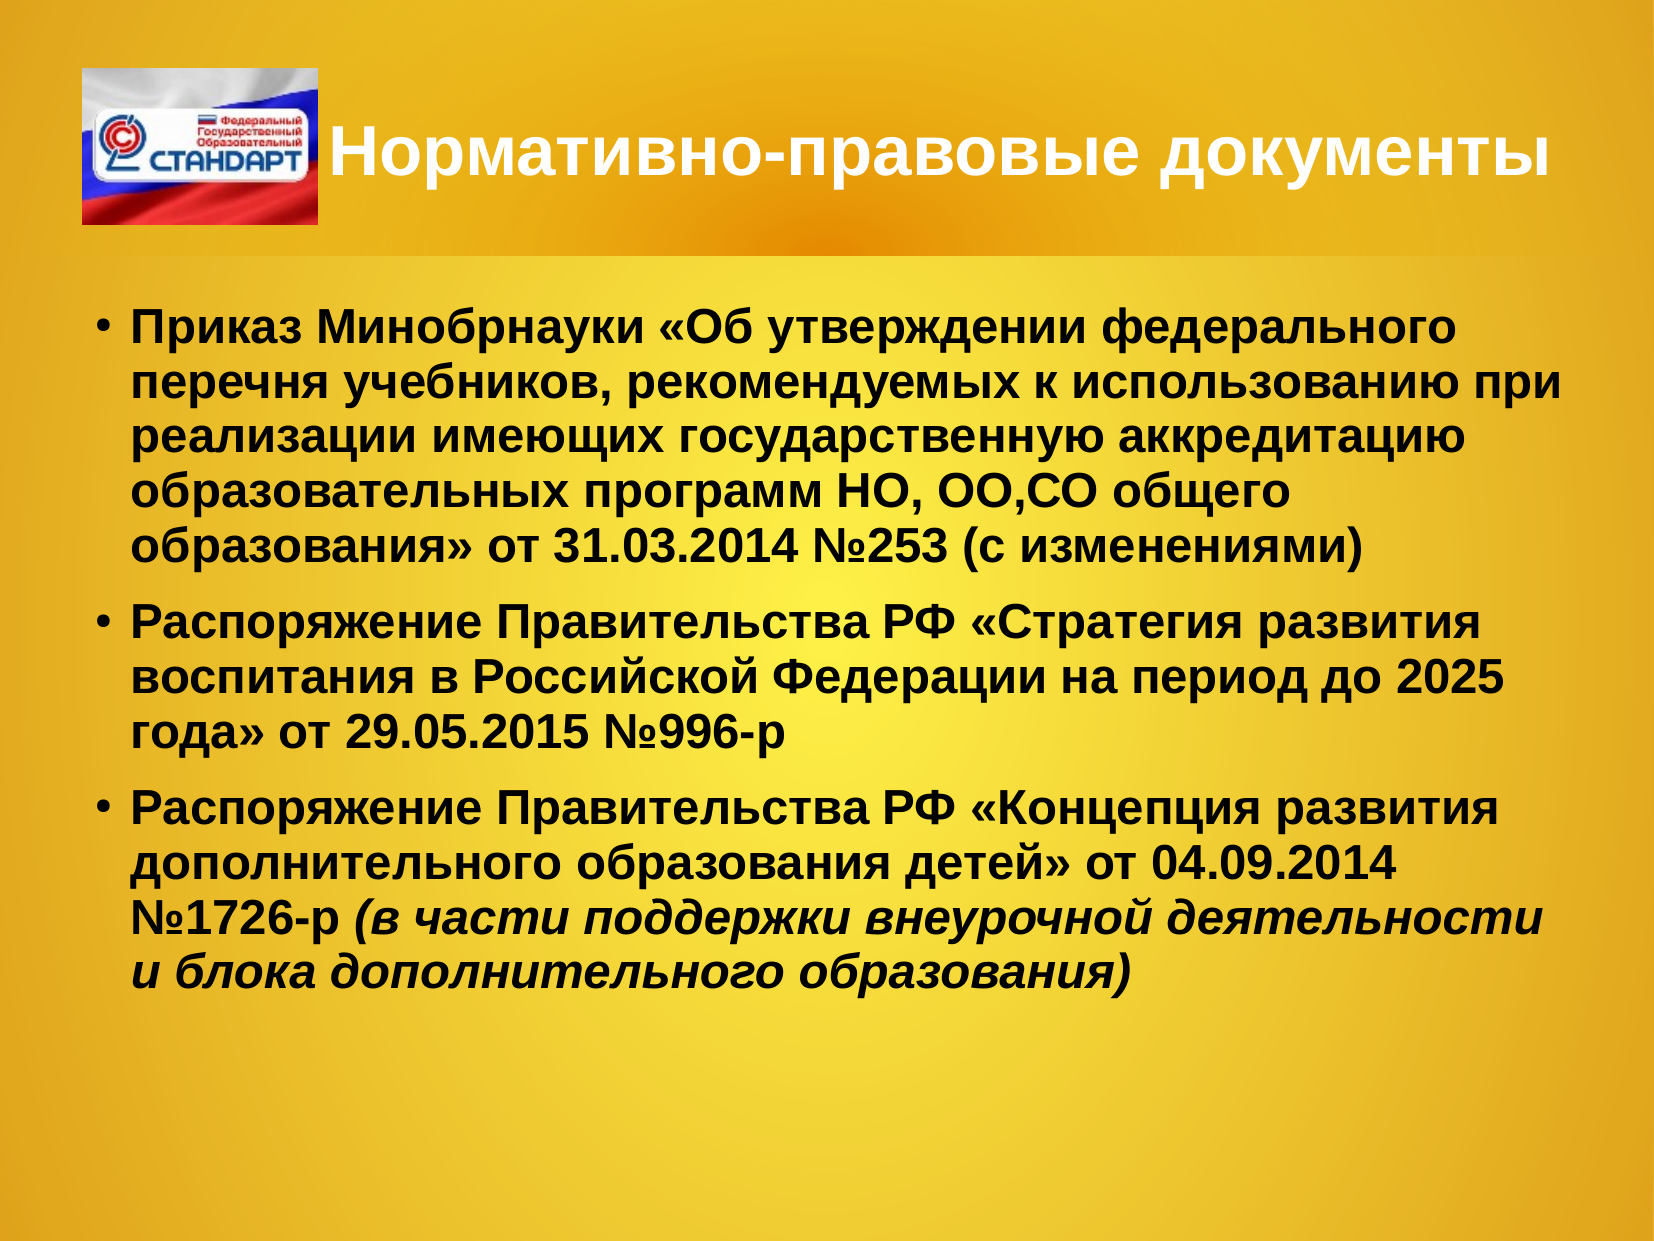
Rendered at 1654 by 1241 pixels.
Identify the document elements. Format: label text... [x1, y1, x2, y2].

title Нормативно-правовые документы [82, 47, 1571, 252]
list Приказ Минобрнауки «Об утверждении федерального перечня учебников, рекомендуемых к использованию при реализации имеющих государственную аккредитацию образовательных программ НО, ОО,СО общего образования» от 31.03.2014 №253 (с изменениями) Распоряжение Правительства РФ «Стратегия развития воспитания в Российской Федерации на период до 2025 года» от 29.05.2015 №996-р Распоряжение Правительства РФ «Концепция развития дополнительного образования детей» от 04.09.2014 №1726-р (в части поддержки внеурочной деятельности и блока дополнительного образования) [82, 299, 1571, 1019]
picture [82, 68, 318, 225]
